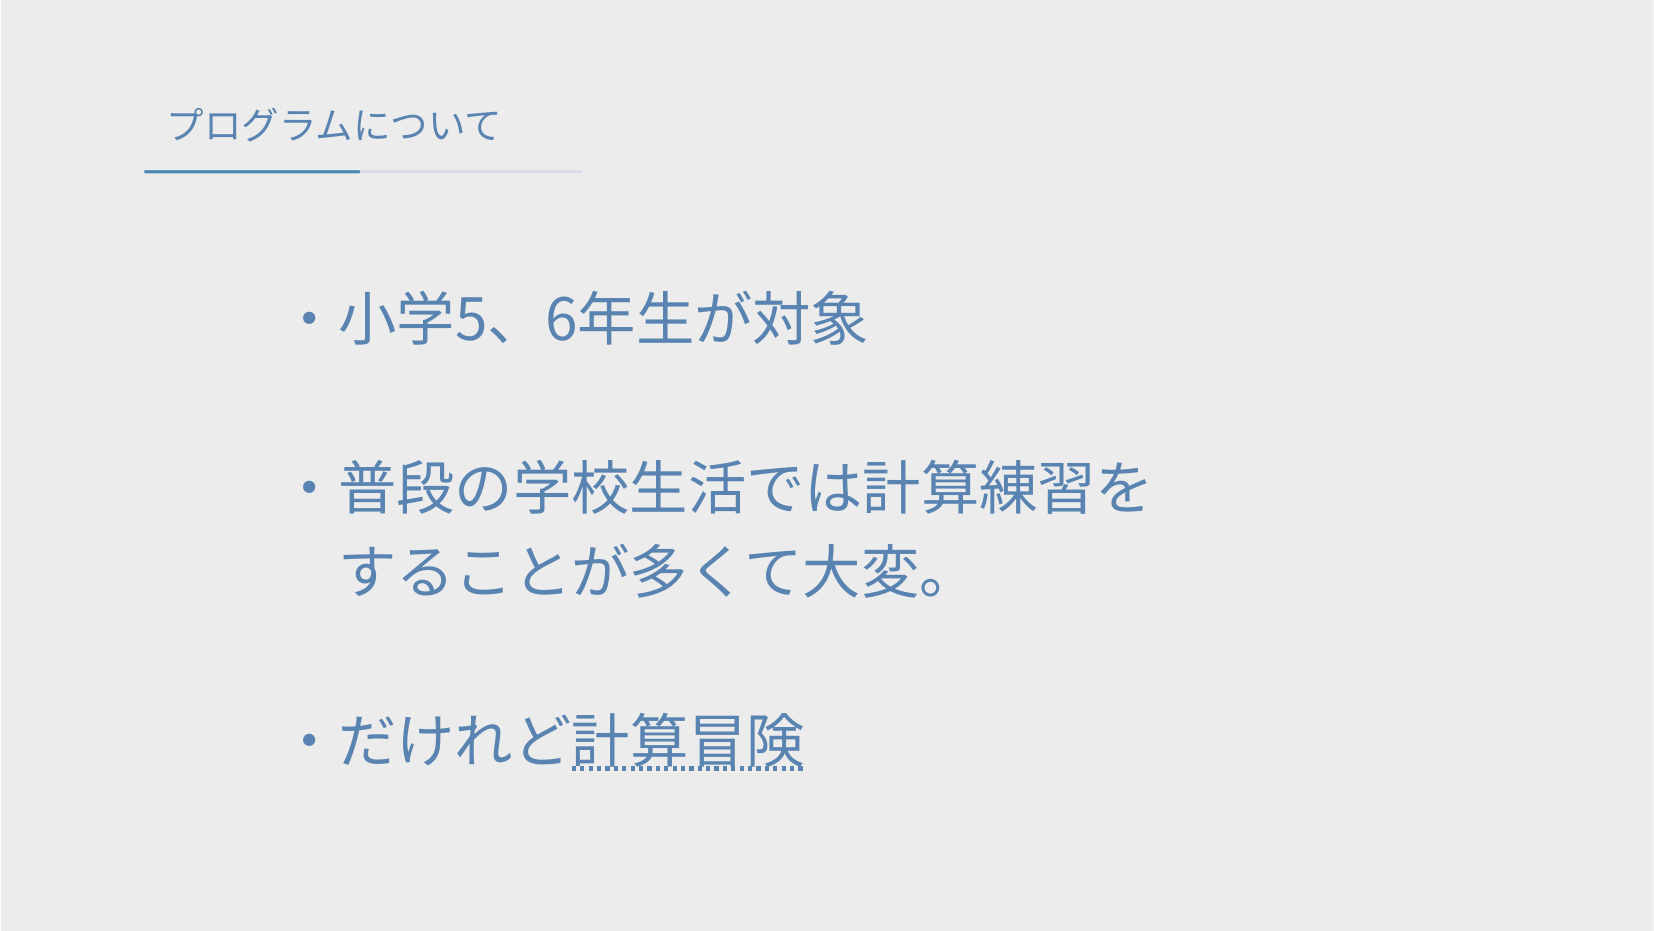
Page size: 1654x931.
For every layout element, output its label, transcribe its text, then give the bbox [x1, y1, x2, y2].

text_box ・小学5、6年生が対象 ・普段の学校生活では計算練習を することが多くて大変。 ・だけれど計算冒険 [265, 265, 1418, 871]
text_box プログラムについて [118, 88, 562, 158]
picture [1, 0, 1654, 931]
